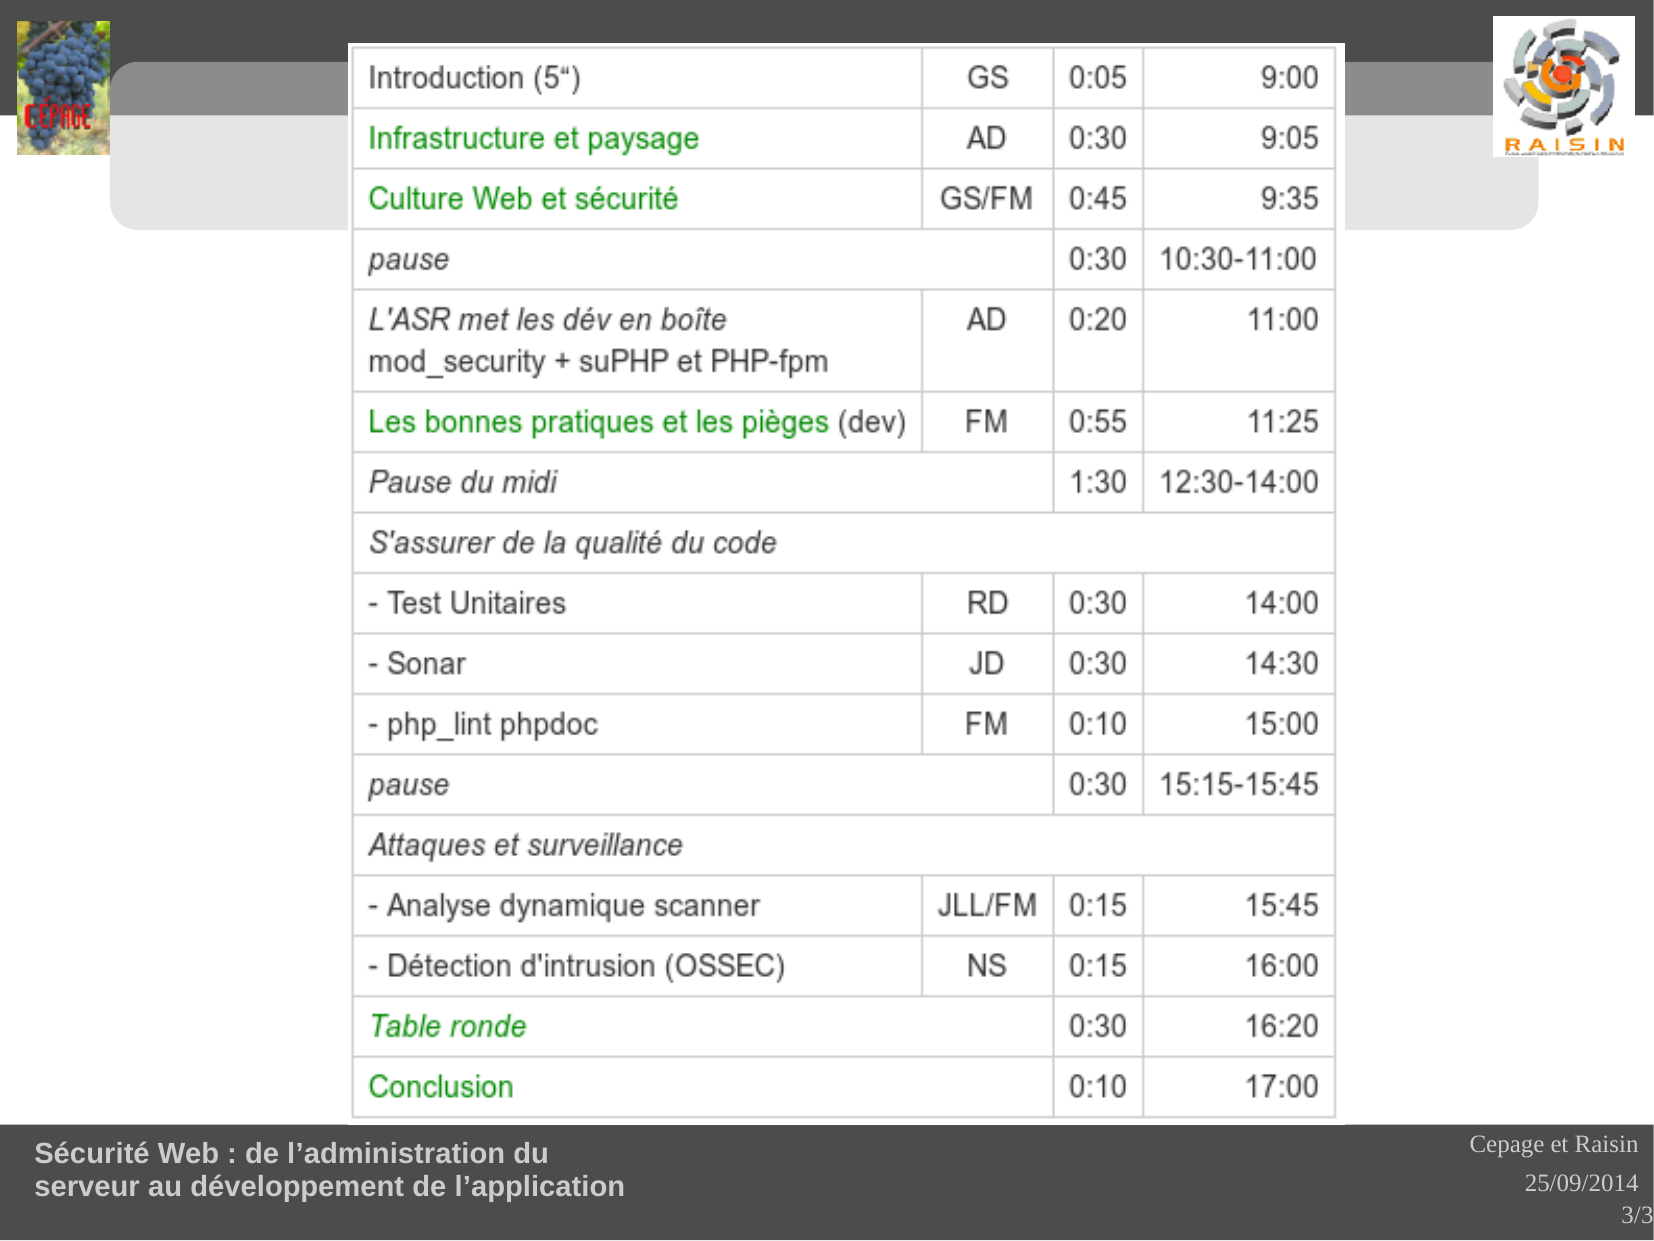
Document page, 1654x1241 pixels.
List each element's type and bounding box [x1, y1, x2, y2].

picture [17, 21, 110, 155]
picture [348, 43, 1345, 1126]
picture [1493, 16, 1635, 157]
